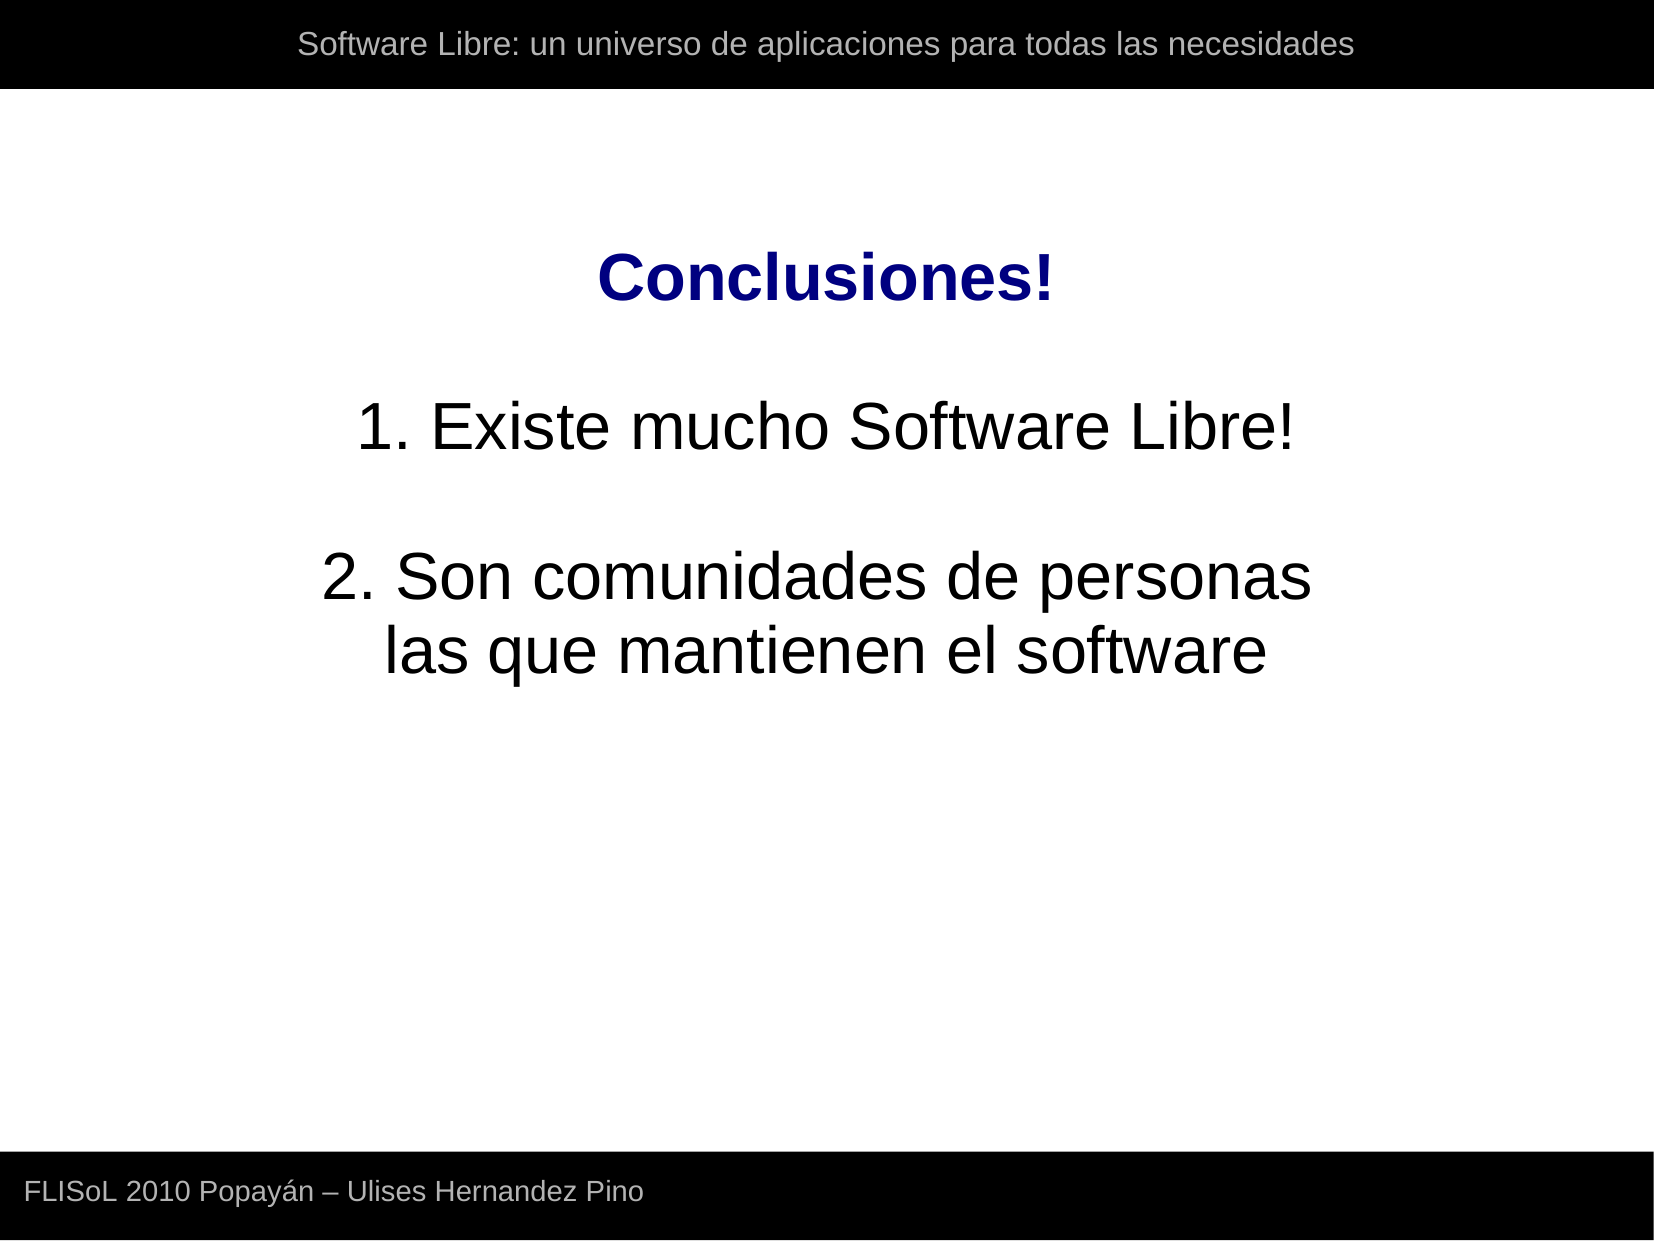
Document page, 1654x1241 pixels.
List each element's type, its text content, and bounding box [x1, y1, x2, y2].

subtitle Conclusiones! 1. Existe mucho Software Libre! 2. Son comunidades de personas las que mantienen el software [82, 118, 1571, 1109]
